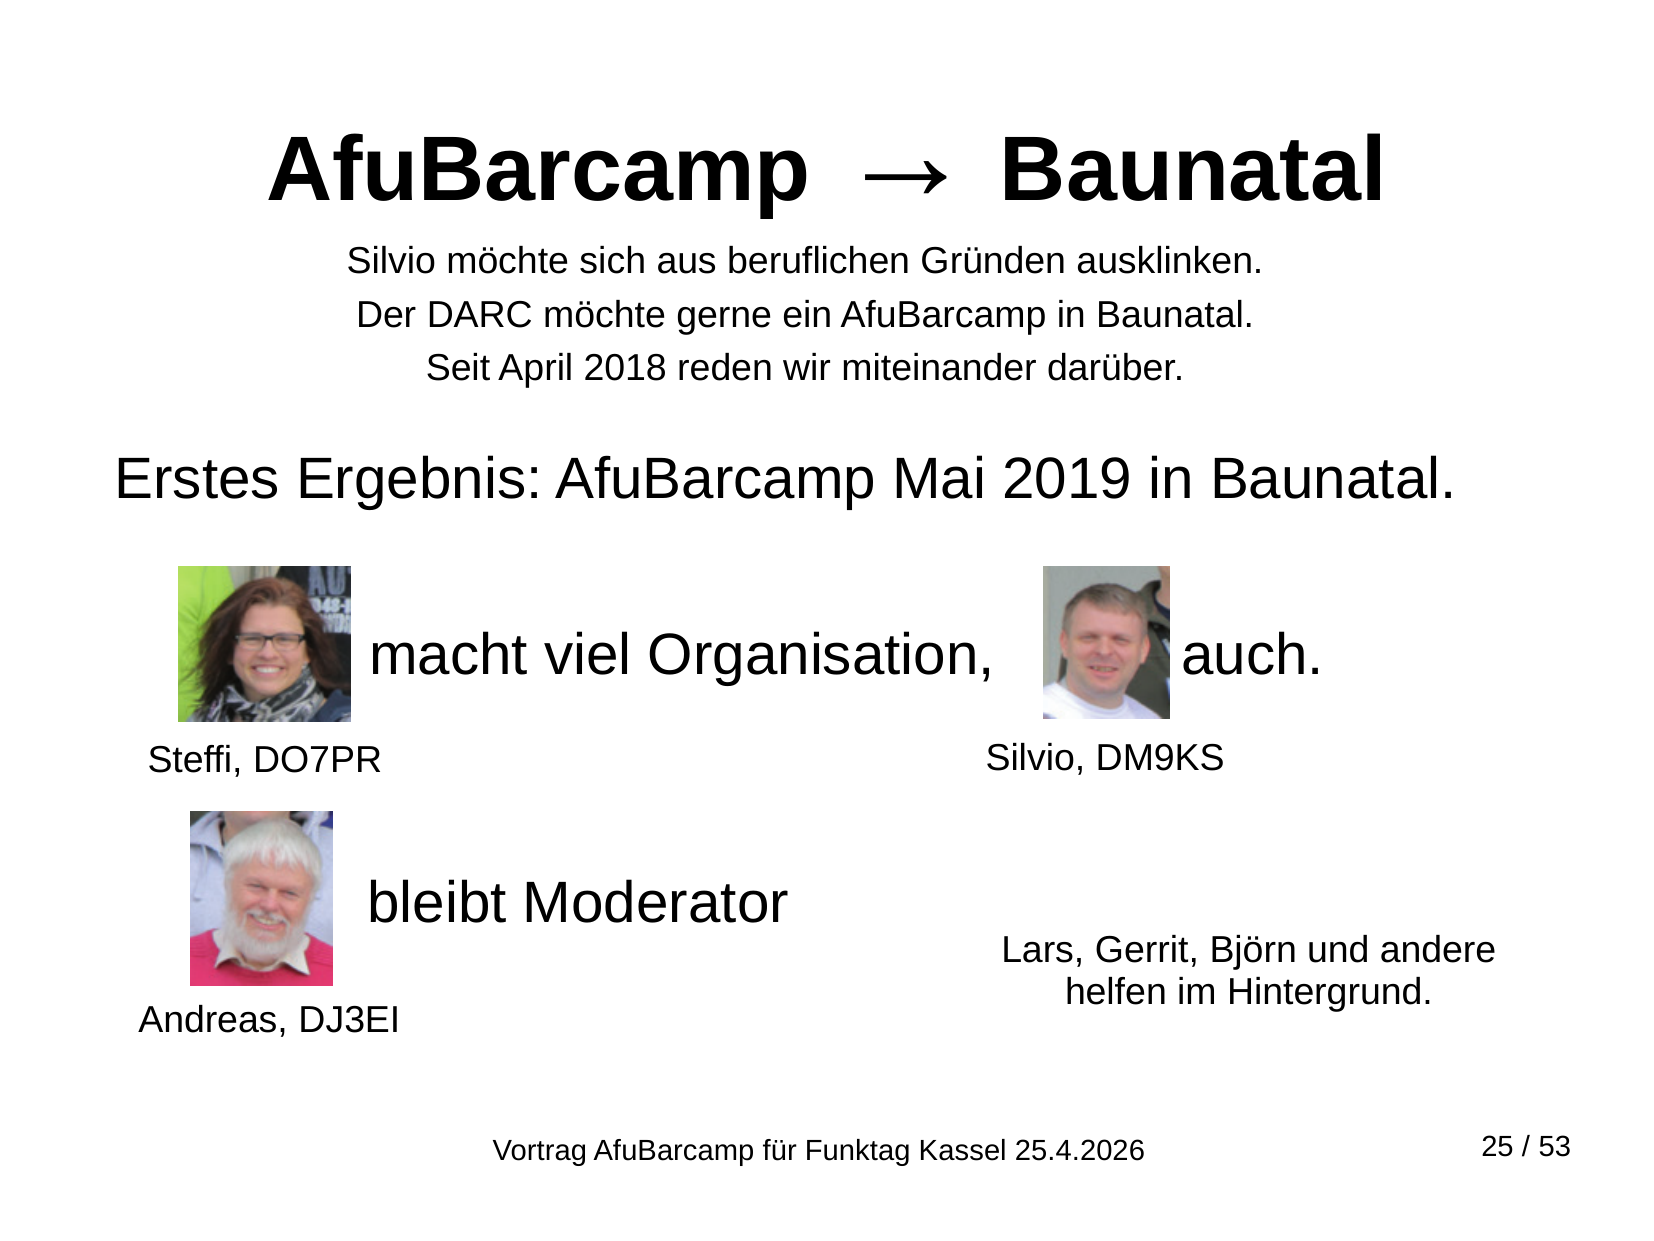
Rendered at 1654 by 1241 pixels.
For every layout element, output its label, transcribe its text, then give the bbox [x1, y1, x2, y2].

title AfuBarcamp → Baunatal [82, 49, 1571, 257]
text_box macht viel Organisation, auch. [354, 614, 1536, 760]
text_box Andreas, DJ3EI [123, 991, 416, 1048]
picture [178, 566, 351, 722]
text_box Erstes Ergebnis: AfuBarcamp Mai 2019 in Baunatal. [101, 438, 1472, 519]
picture [190, 811, 333, 986]
text_box Lars, Gerrit, Björn und andere helfen im Hintergrund. [986, 921, 1512, 1021]
picture [1043, 566, 1170, 614]
text_box Silvio, DM9KS [970, 760, 1241, 786]
text_box Steffi, DO7PR [123, 731, 406, 790]
text_box Silvio möchte sich aus beruflichen Gründen ausklinken. Der DARC möchte gerne ein AfuBarcamp in Baunatal. Seit April 2018 reden wir miteinander darüber. [330, 231, 1280, 397]
text_box bleibt Moderator [352, 862, 804, 943]
